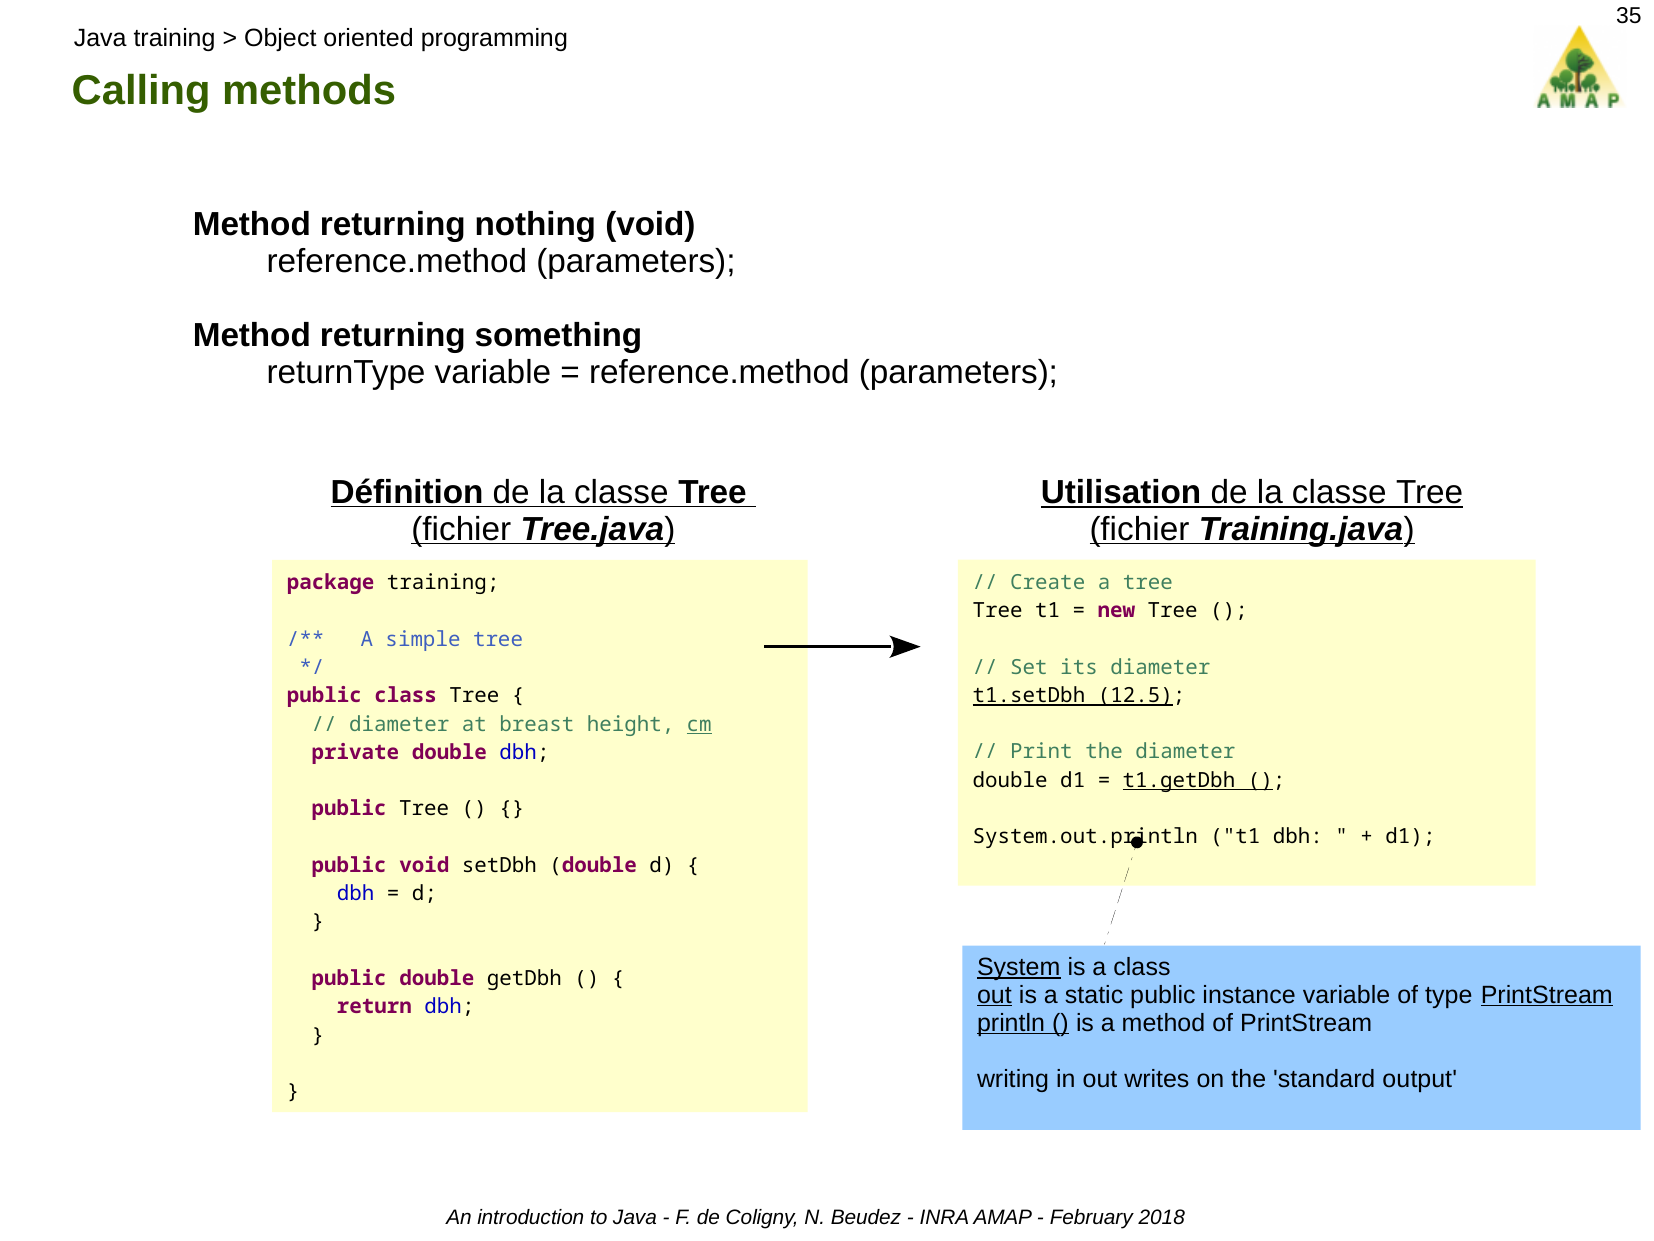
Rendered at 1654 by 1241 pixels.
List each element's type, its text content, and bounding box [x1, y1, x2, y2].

text_box Définition de la classe Tree (fichier Tree.java) [313, 466, 774, 556]
text_box // Create a tree Tree t1 = new Tree (); // Set its diameter t1.setDbh (12.5); // Print the diameter double d1 = t1.getDbh (); System.out.println ("t1 dbh: " + d1); [957, 559, 1536, 845]
text_box Java training > Object oriented programming [59, 16, 1004, 60]
text_box Calling methods [56, 59, 1120, 121]
text_box package training; /** A simple tree */ public class Tree { // diameter at breast height, cm private double dbh; public Tree () {} public void setDbh (double d) { dbh = d; } public double getDbh () { return dbh; } } [272, 559, 808, 1041]
text_box Utilisation de la classe Tree (fichier Training.java) [1022, 466, 1482, 556]
picture [1533, 25, 1627, 108]
text_box Method returning nothing (void) reference.method (parameters); Method returning something returnType variable = reference.method (parameters); [178, 198, 1455, 438]
text_box System is a class out is a static public instance variable of type PrintStream println () is a method of PrintStream writing in out writes on the 'standard output' [962, 945, 1641, 1130]
